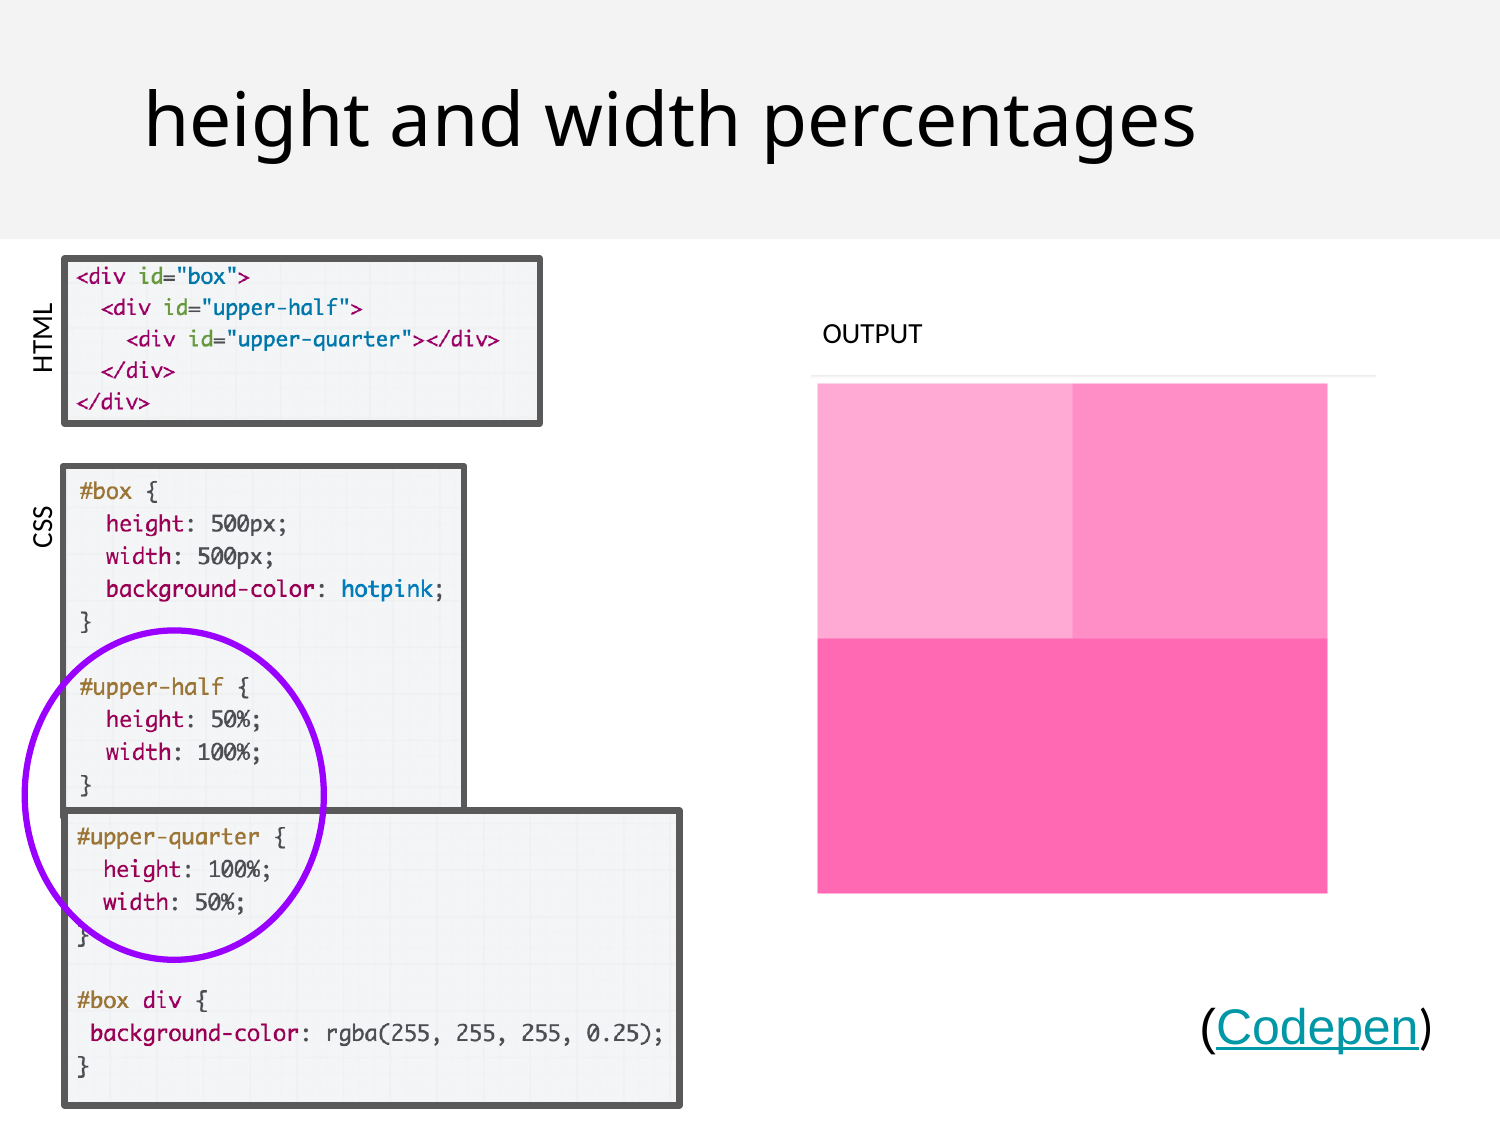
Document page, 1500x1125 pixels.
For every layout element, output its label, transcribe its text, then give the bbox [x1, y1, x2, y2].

picture [65, 634, 320, 807]
picture [67, 813, 319, 956]
title height and width percentages [128, 56, 1372, 183]
picture [67, 813, 677, 1103]
text_box (Codepen) [980, 954, 1449, 1095]
text_box OUTPUT [807, 299, 1002, 364]
picture [67, 261, 537, 421]
text_box CSS [7, 439, 73, 564]
picture [811, 375, 1376, 943]
text_box HTML [7, 264, 73, 389]
picture [65, 469, 462, 807]
